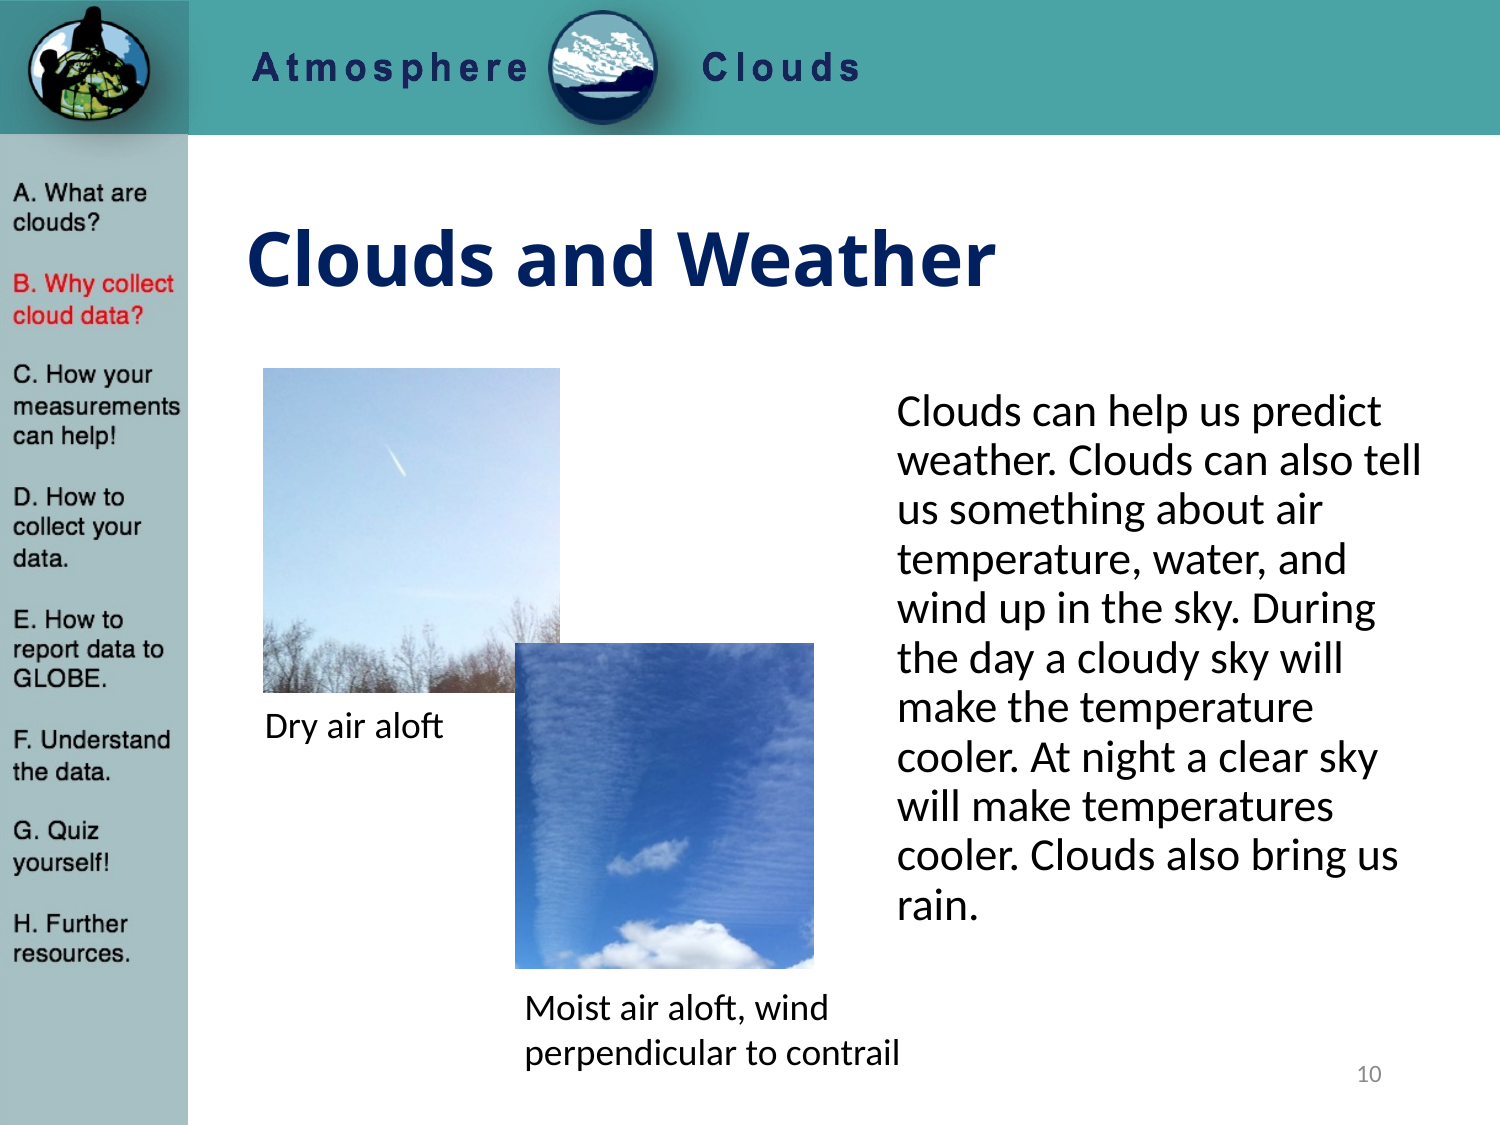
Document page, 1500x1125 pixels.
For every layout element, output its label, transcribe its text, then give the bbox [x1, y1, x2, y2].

picture [263, 368, 814, 969]
text_box Moist air aloft, wind perpendicular to contrail [509, 975, 956, 1081]
picture [0, 0, 1500, 1125]
title Clouds and Weather [230, 153, 1397, 372]
text_box Dry air aloft [182, 693, 515, 754]
slide_number <number> [1059, 1042, 1397, 1103]
list Clouds can help us predict weather. Clouds can also tell us something about air temperature, water, and wind up in the sky. During the day a cloudy sky will make the temperature cooler. At night a clear sky will make temperatures cooler. Clouds also bring us rain. [881, 379, 1440, 1033]
